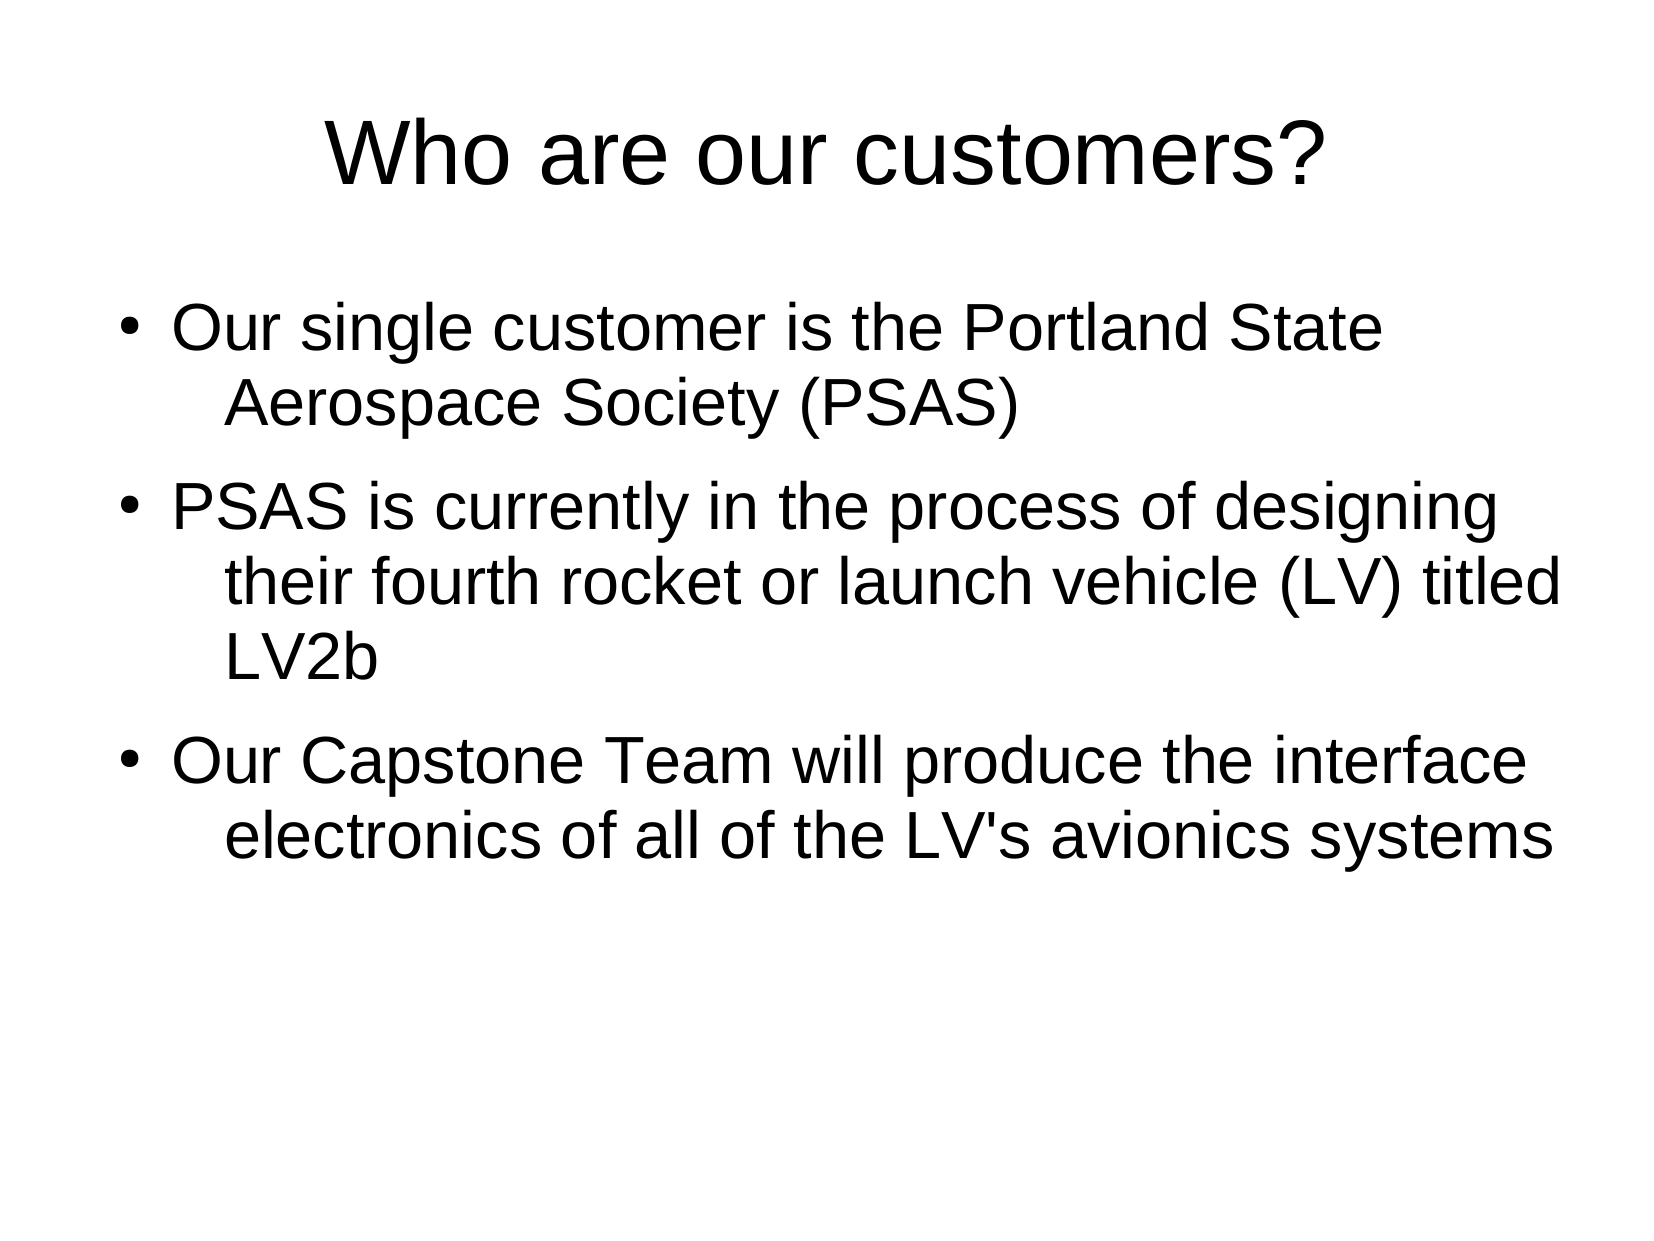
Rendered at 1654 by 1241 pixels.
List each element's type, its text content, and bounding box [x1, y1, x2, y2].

list Our single customer is the Portland State Aerospace Society (PSAS) PSAS is currently in the process of designing their fourth rocket or launch vehicle (LV) titled LV2b Our Capstone Team will produce the interface electronics of all of the LV's avionics systems [82, 290, 1571, 1109]
title Who are our customers? [82, 49, 1571, 257]
